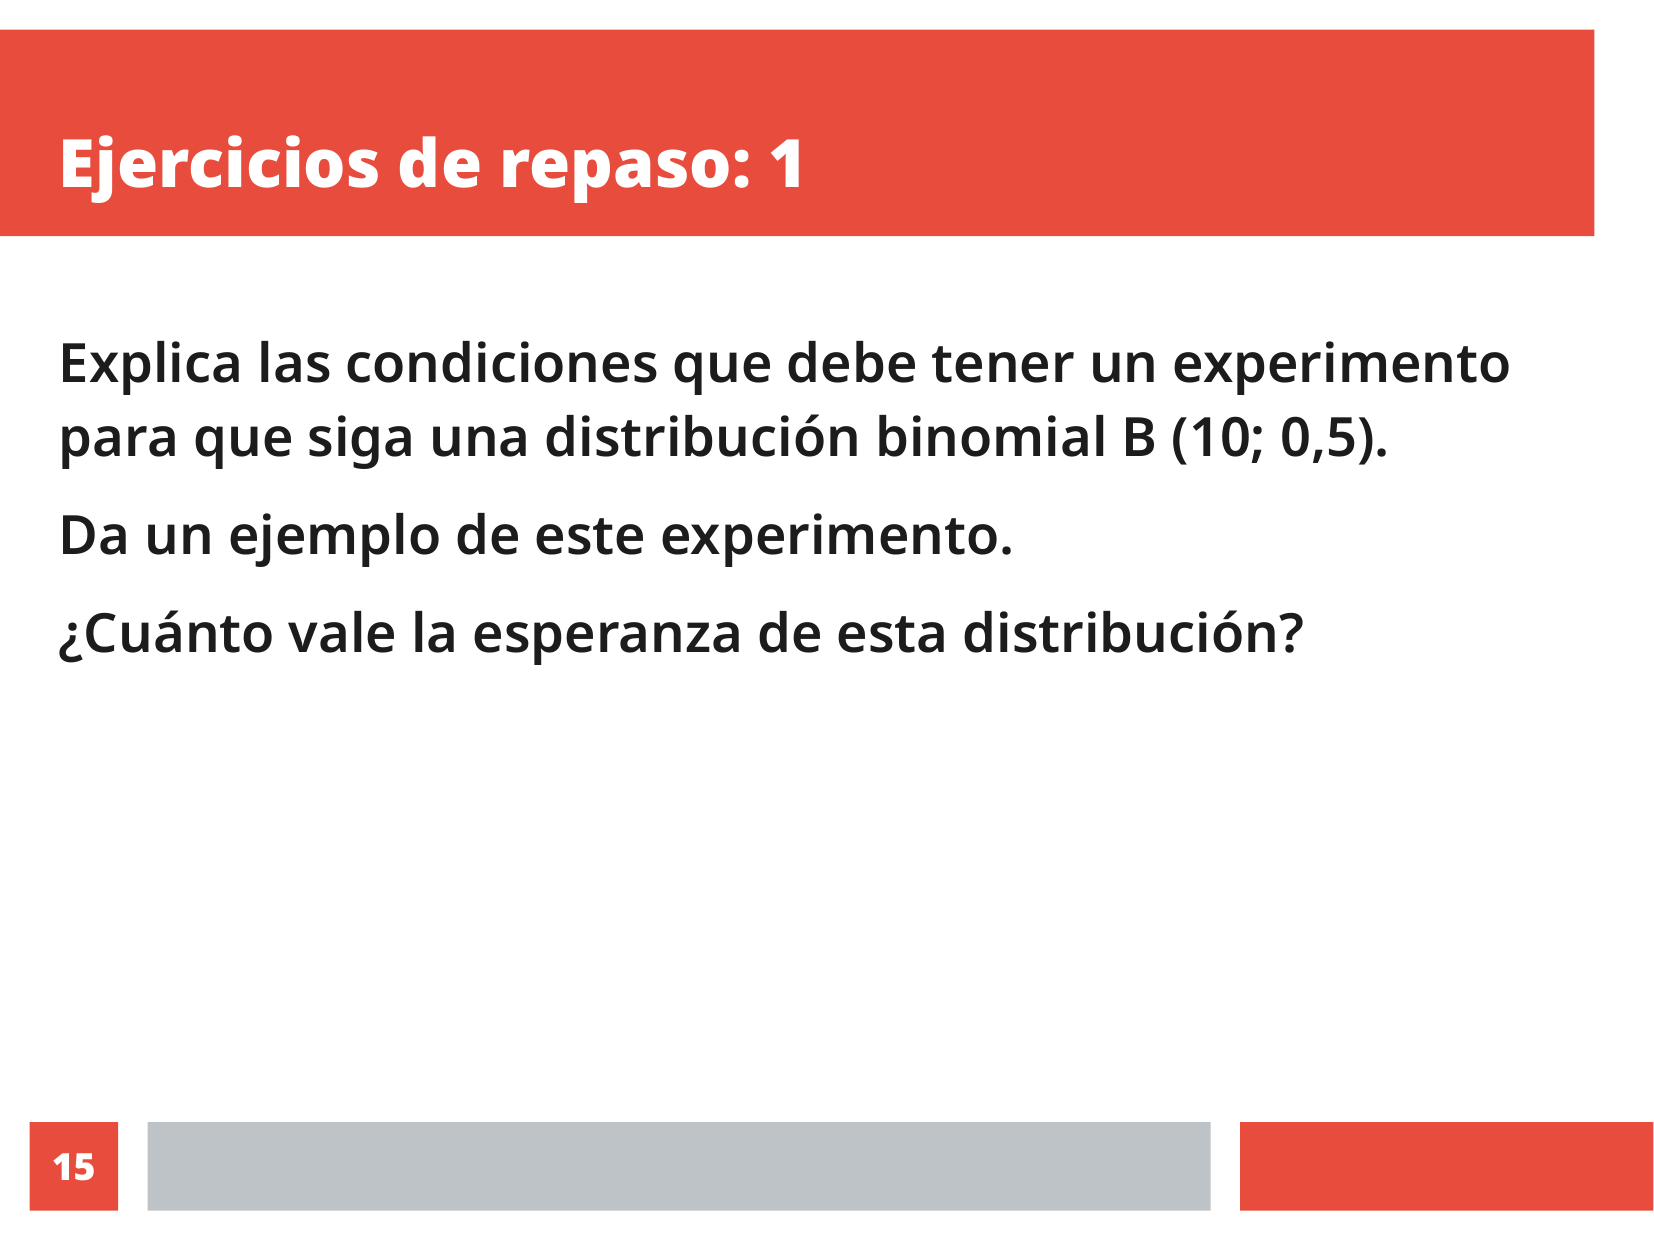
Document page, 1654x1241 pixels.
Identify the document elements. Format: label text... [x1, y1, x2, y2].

title Ejercicios de repaso: 1 [59, 59, 1595, 207]
list Explica las condiciones que debe tener un experimento para que siga una distribución binomial B (10; 0,5). Da un ejemplo de este experimento. ¿Cuánto vale la esperanza de esta distribución? [59, 324, 1565, 1093]
